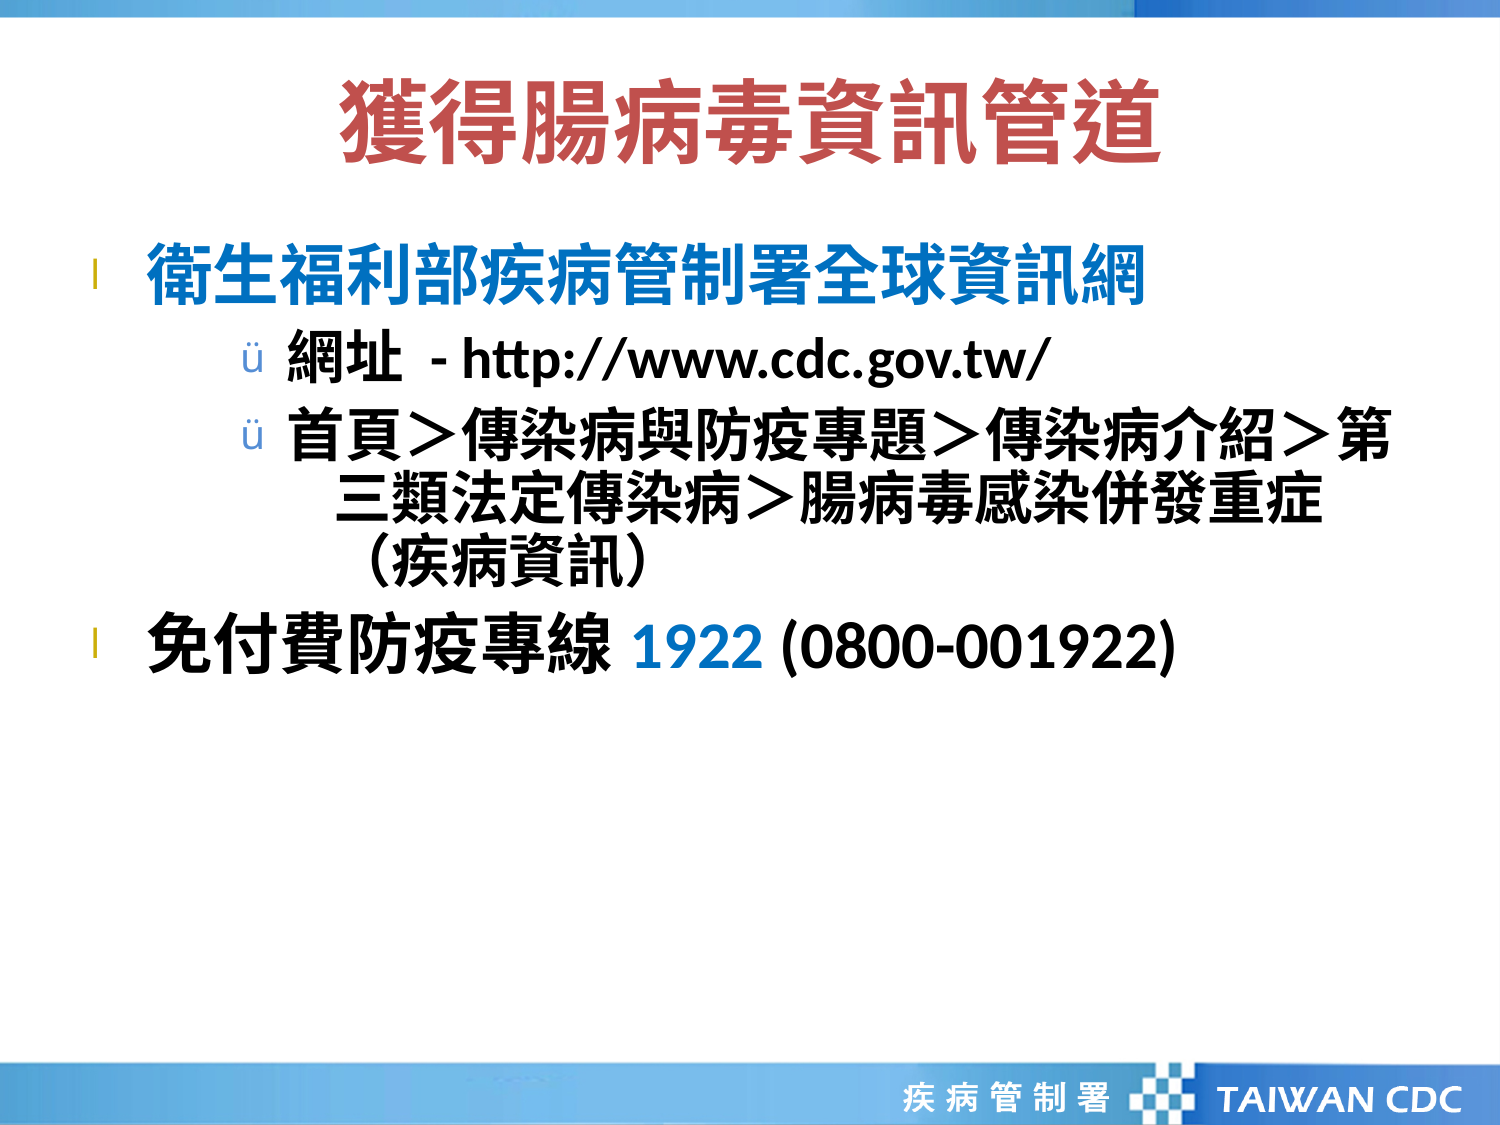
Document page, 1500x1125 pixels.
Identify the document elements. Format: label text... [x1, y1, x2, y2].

title 獲得腸病毒資訊管道 [75, 25, 1426, 214]
list 衛生福利部疾病管制署全球資訊網 網址 - http://www.cdc.gov.tw/ 首頁＞傳染病與防疫專題＞傳染病介紹＞第三類法定傳染病＞腸病毒感染併發重症（疾病資訊） 免付費防疫專線1922 (0800-001922) [75, 234, 1441, 978]
